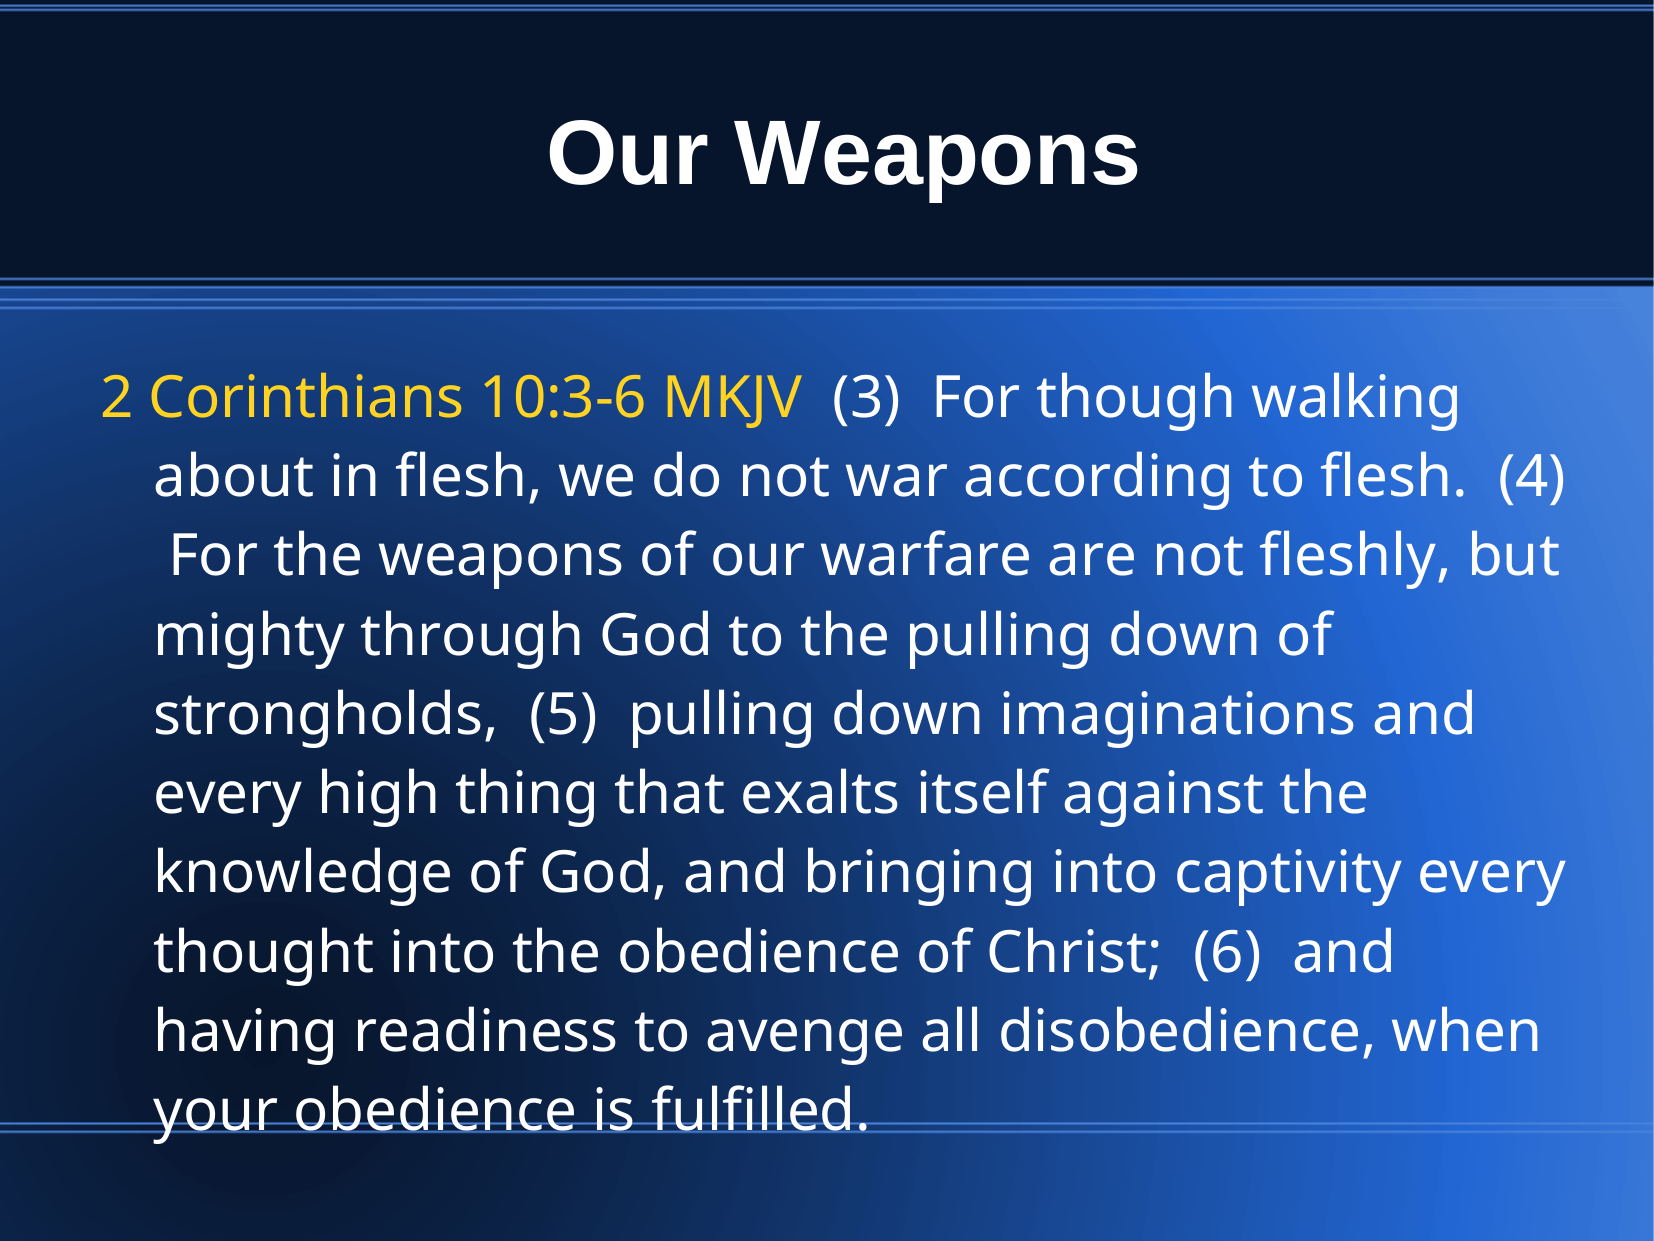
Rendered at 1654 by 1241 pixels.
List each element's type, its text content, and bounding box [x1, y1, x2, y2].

picture [0, 0, 1654, 1241]
title Our Weapons [82, 56, 1571, 250]
list 2 Corinthians 10:3-6 MKJV (3) For though walking about in flesh, we do not war according to flesh. (4) For the weapons of our warfare are not fleshly, but mighty through God to the pulling down of strongholds, (5) pulling down imaginations and every high thing that exalts itself against the knowledge of God, and bringing into captivity every thought into the obedience of Christ; (6) and having readiness to avenge all disobedience, when your obedience is fulfilled. [82, 355, 1571, 1187]
